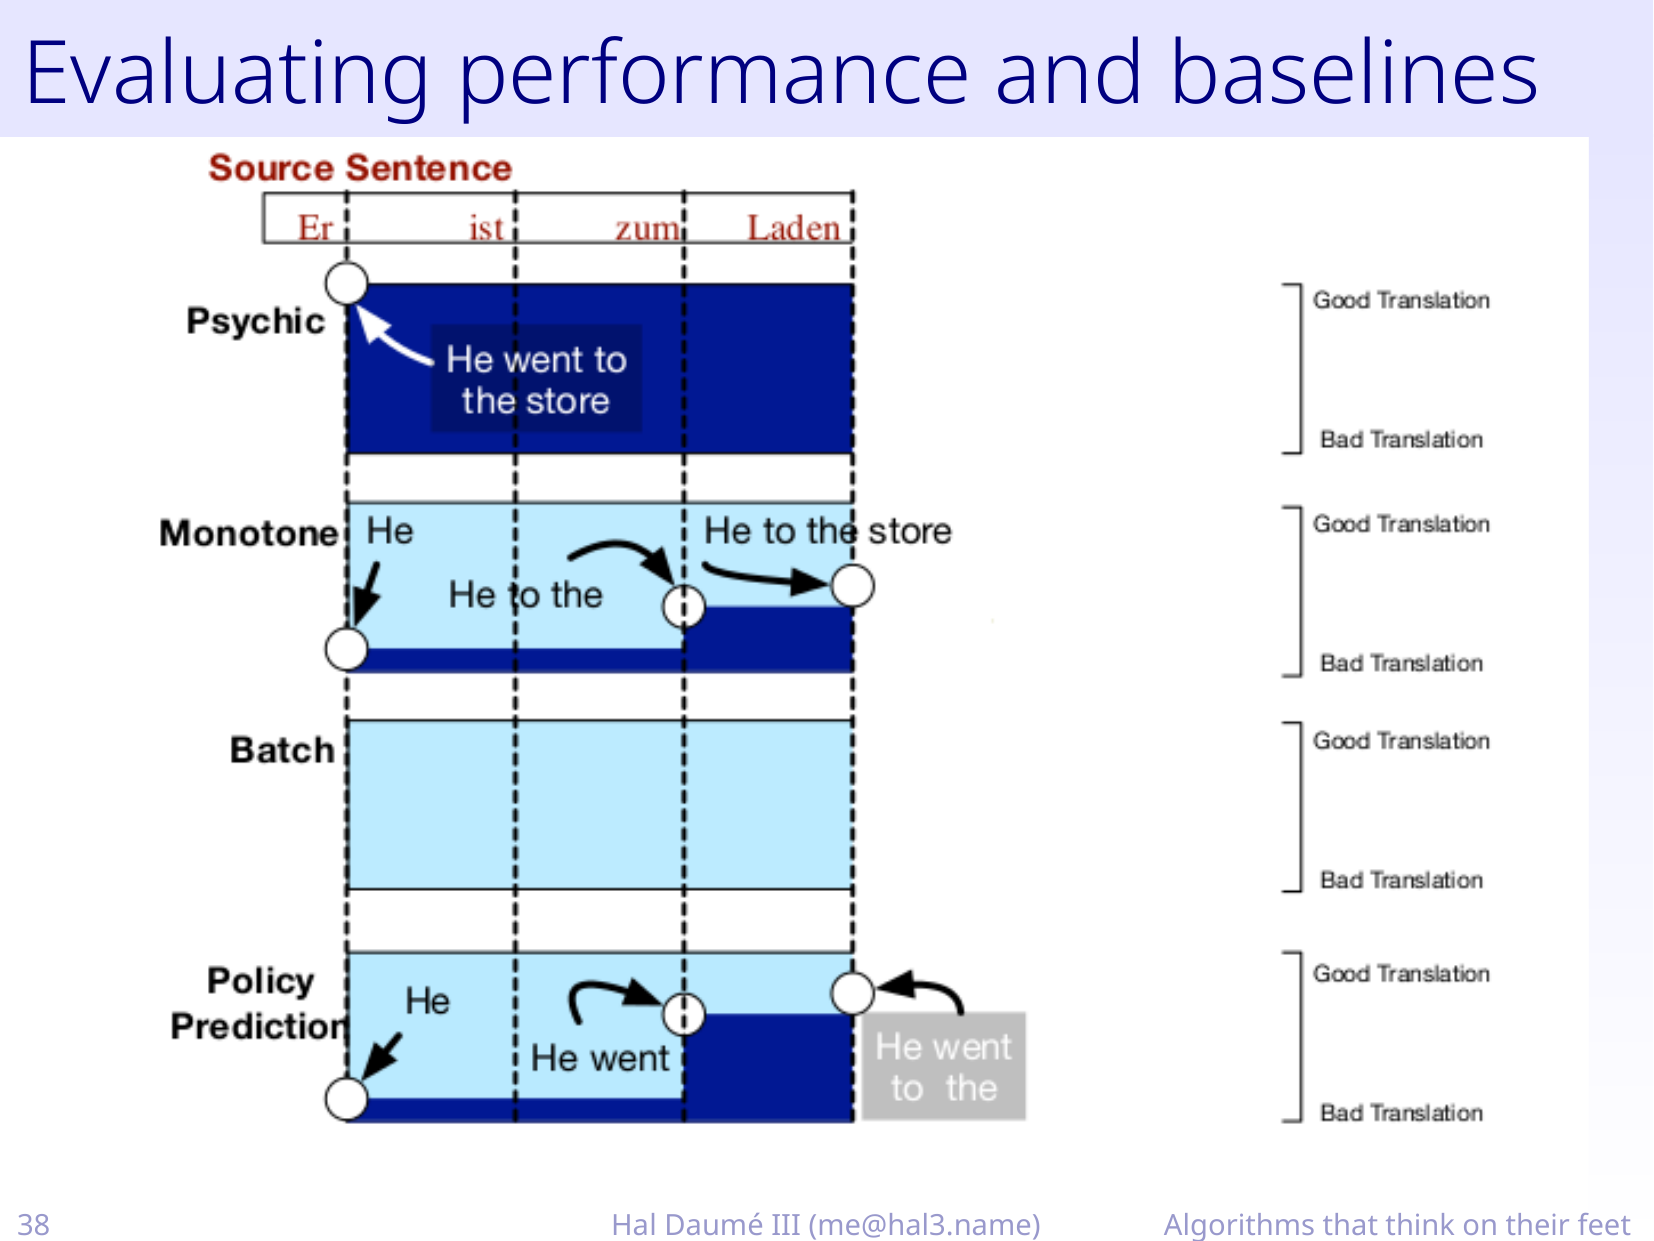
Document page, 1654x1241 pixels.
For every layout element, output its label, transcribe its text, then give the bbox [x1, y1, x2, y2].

title Evaluating performance and baselines [22, 8, 1639, 131]
picture [150, 149, 1501, 1133]
